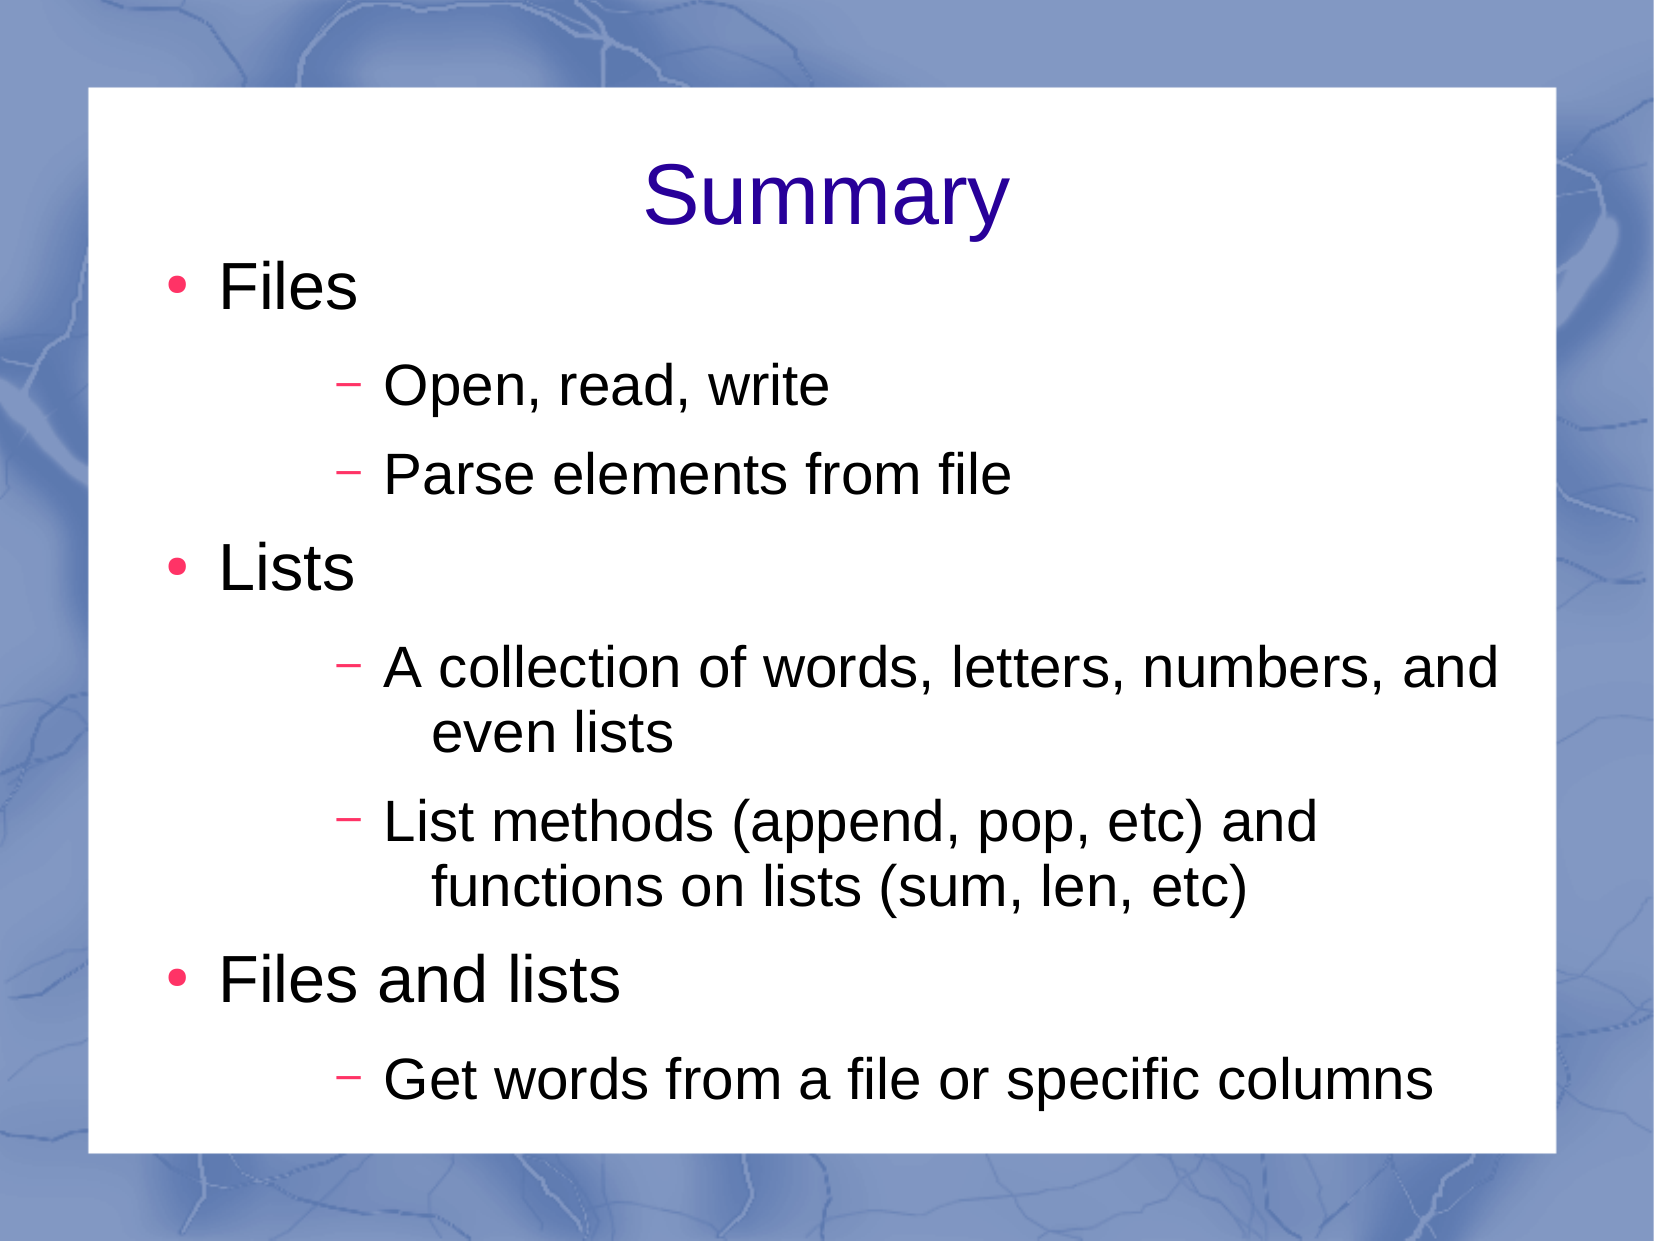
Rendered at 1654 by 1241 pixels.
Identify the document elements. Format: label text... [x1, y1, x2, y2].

title Summary [118, 90, 1536, 298]
list Files Open, read, write Parse elements from file Lists A collection of words, letters, numbers, and even lists List methods (append, pop, etc) and functions on lists (sum, len, etc) Files and lists Get words from a file or specific columns [147, 248, 1506, 1112]
picture [0, 0, 1654, 1241]
